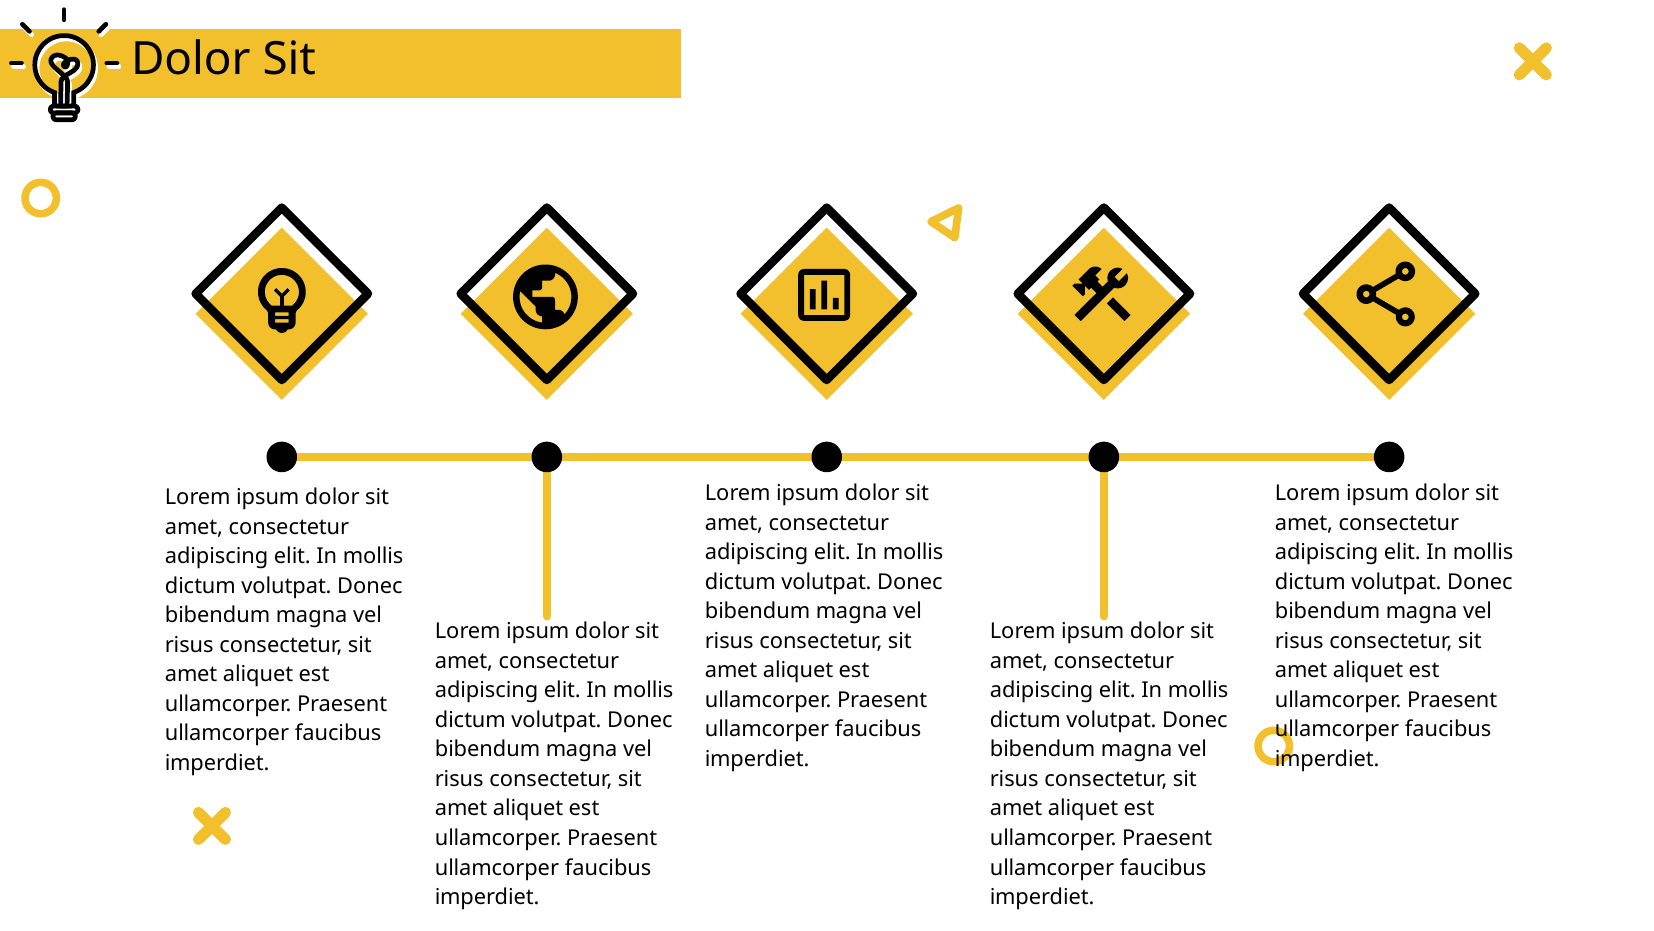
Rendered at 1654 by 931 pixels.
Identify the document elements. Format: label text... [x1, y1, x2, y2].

text_box [1373, 441, 1405, 473]
text_box [531, 441, 563, 473]
text_box Lorem ipsum dolor sit amet, consectetur adipiscing elit. In mollis dictum volutpat. Donec bibendum magna vel risus consectetur, sit amet aliquet est ullamcorper. Praesent ullamcorper faucibus imperdiet. [434, 615, 675, 911]
text_box Lorem ipsum dolor sit amet, consectetur adipiscing elit. In mollis dictum volutpat. Donec bibendum magna vel risus consectetur, sit amet aliquet est ullamcorper. Praesent ullamcorper faucibus imperdiet. [164, 481, 405, 777]
text_box [460, 307, 633, 400]
text_box Lorem ipsum dolor sit amet, consectetur adipiscing elit. In mollis dictum volutpat. Donec bibendum magna vel risus consectetur, sit amet aliquet est ullamcorper. Praesent ullamcorper faucibus imperdiet. [989, 615, 1230, 911]
text_box [1031, 227, 1177, 372]
text_box [740, 307, 913, 400]
text_box [1017, 307, 1191, 400]
text_box Lorem ipsum dolor sit amet, consectetur adipiscing elit. In mollis dictum volutpat. Donec bibendum magna vel risus consectetur, sit amet aliquet est ullamcorper. Praesent ullamcorper faucibus imperdiet. [1274, 477, 1515, 773]
text_box [195, 307, 368, 400]
text_box Lorem ipsum dolor sit amet, consectetur adipiscing elit. In mollis dictum volutpat. Donec bibendum magna vel risus consectetur, sit amet aliquet est ullamcorper. Praesent ullamcorper faucibus imperdiet. [704, 477, 945, 773]
text_box [266, 441, 297, 473]
text_box [811, 441, 842, 473]
text_box [1088, 441, 1120, 473]
title Dolor Sit [131, 16, 577, 97]
text_box [1316, 227, 1462, 372]
text_box [754, 227, 900, 373]
text_box [1303, 307, 1476, 400]
text_box [474, 227, 620, 372]
text_box [209, 227, 355, 373]
